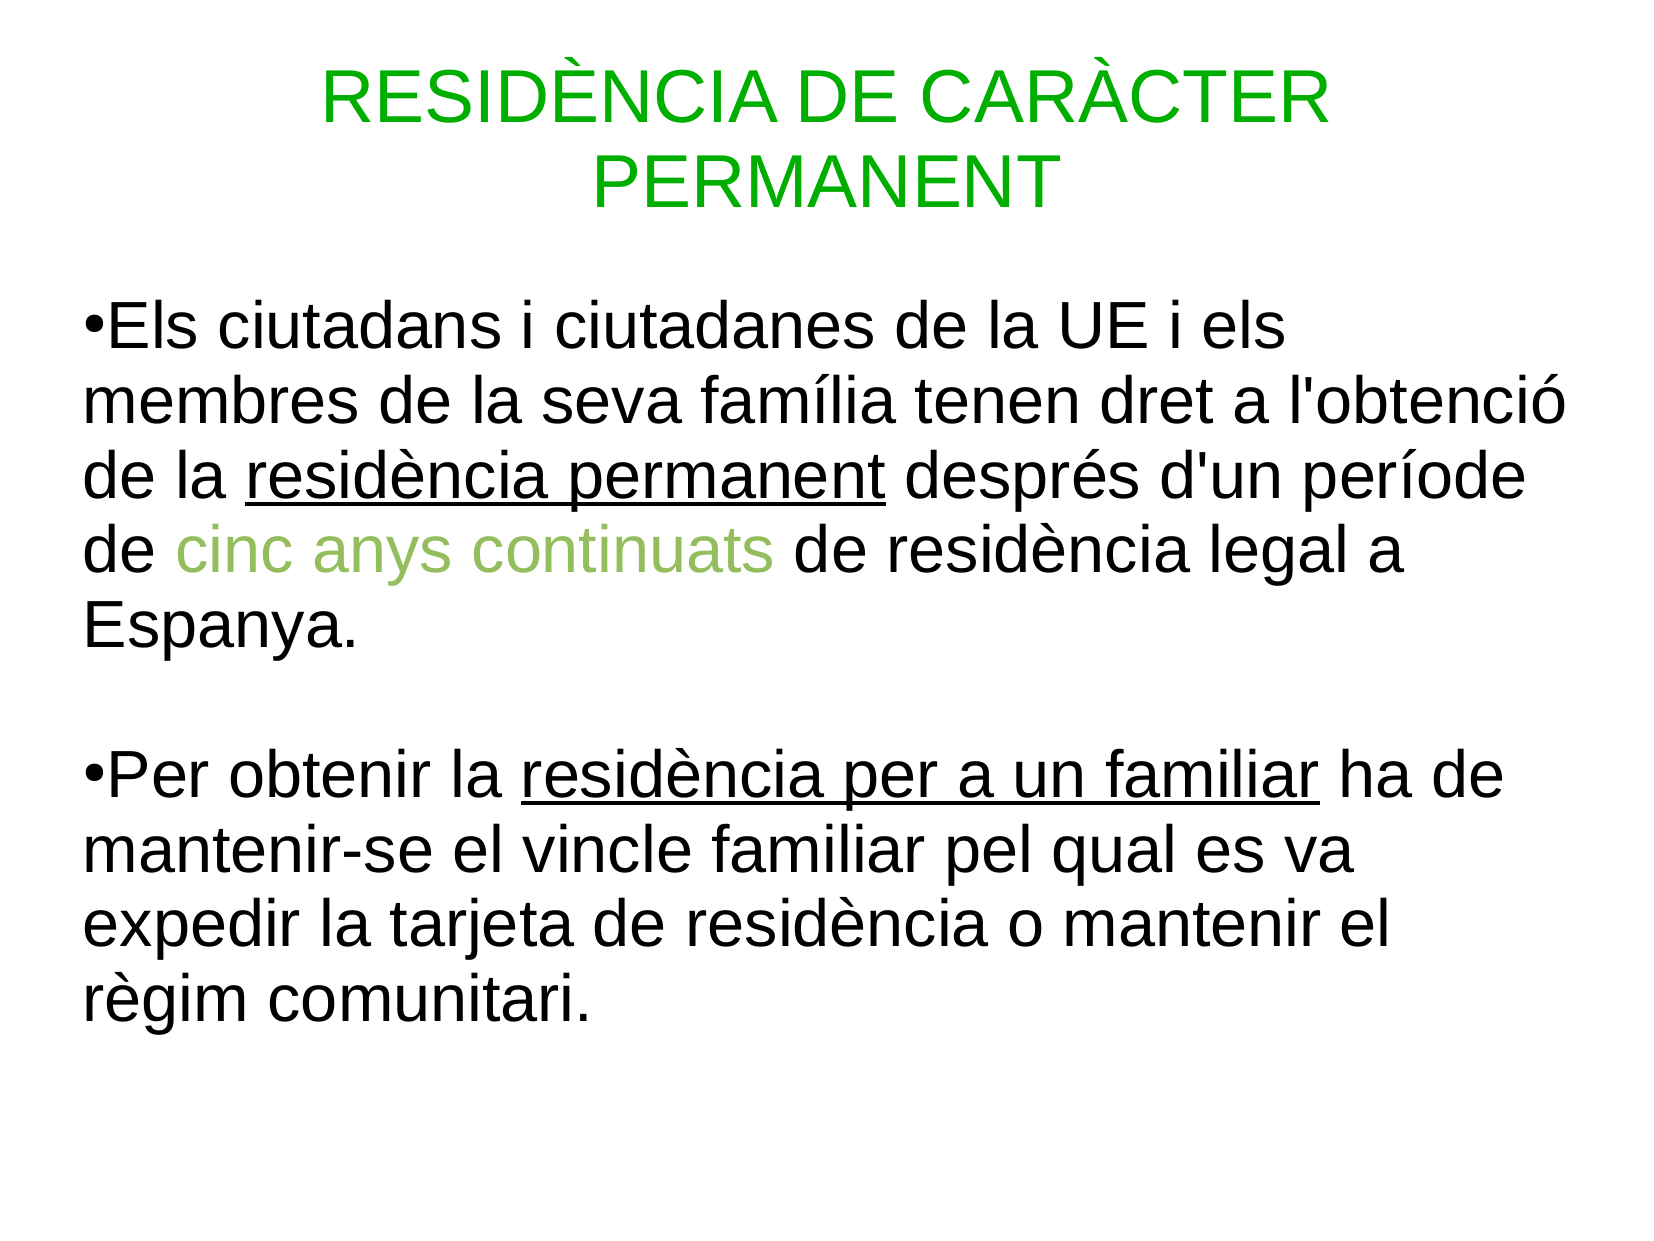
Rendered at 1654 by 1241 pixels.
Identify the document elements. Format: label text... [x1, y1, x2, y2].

title RESIDÈNCIA DE CARÀCTER PERMANENT [82, 54, 1571, 251]
subtitle Els ciutadans i ciutadanes de la UE i els membres de la seva família tenen dret a l'obtenció de la residència permanent després d'un període de cinc anys continuats de residència legal a Espanya. Per obtenir la residència per a un familiar ha de mantenir-se el vincle familiar pel qual es va expedir la tarjeta de residència o mantenir el règim comunitari. [82, 288, 1571, 1111]
